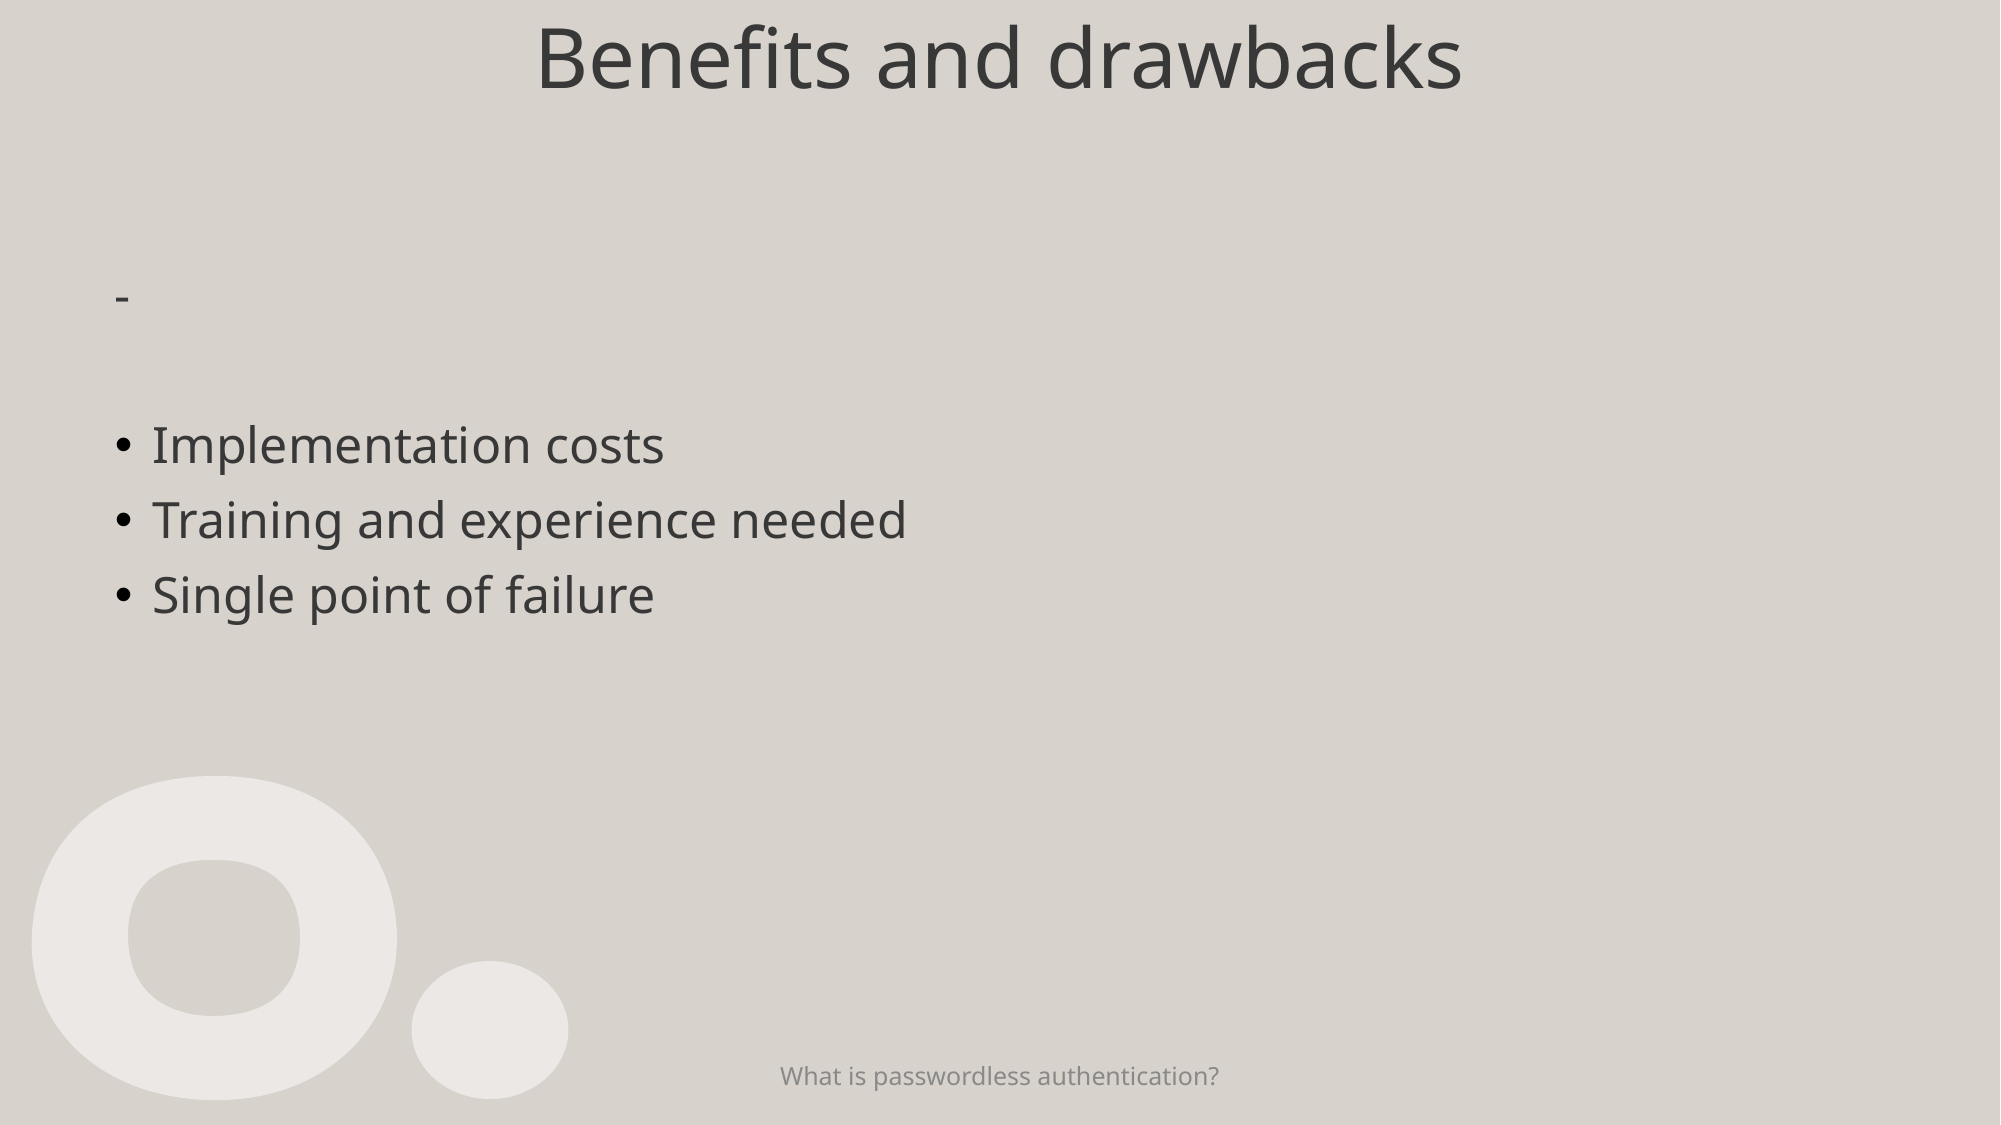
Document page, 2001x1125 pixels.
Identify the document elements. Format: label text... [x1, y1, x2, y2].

footer What is passwordless authentication? [662, 1045, 1338, 1105]
title Benefits and drawbacks [0, 5, 2000, 119]
list - Implementation costs Training and experience needed Single point of failure [99, 263, 1900, 916]
